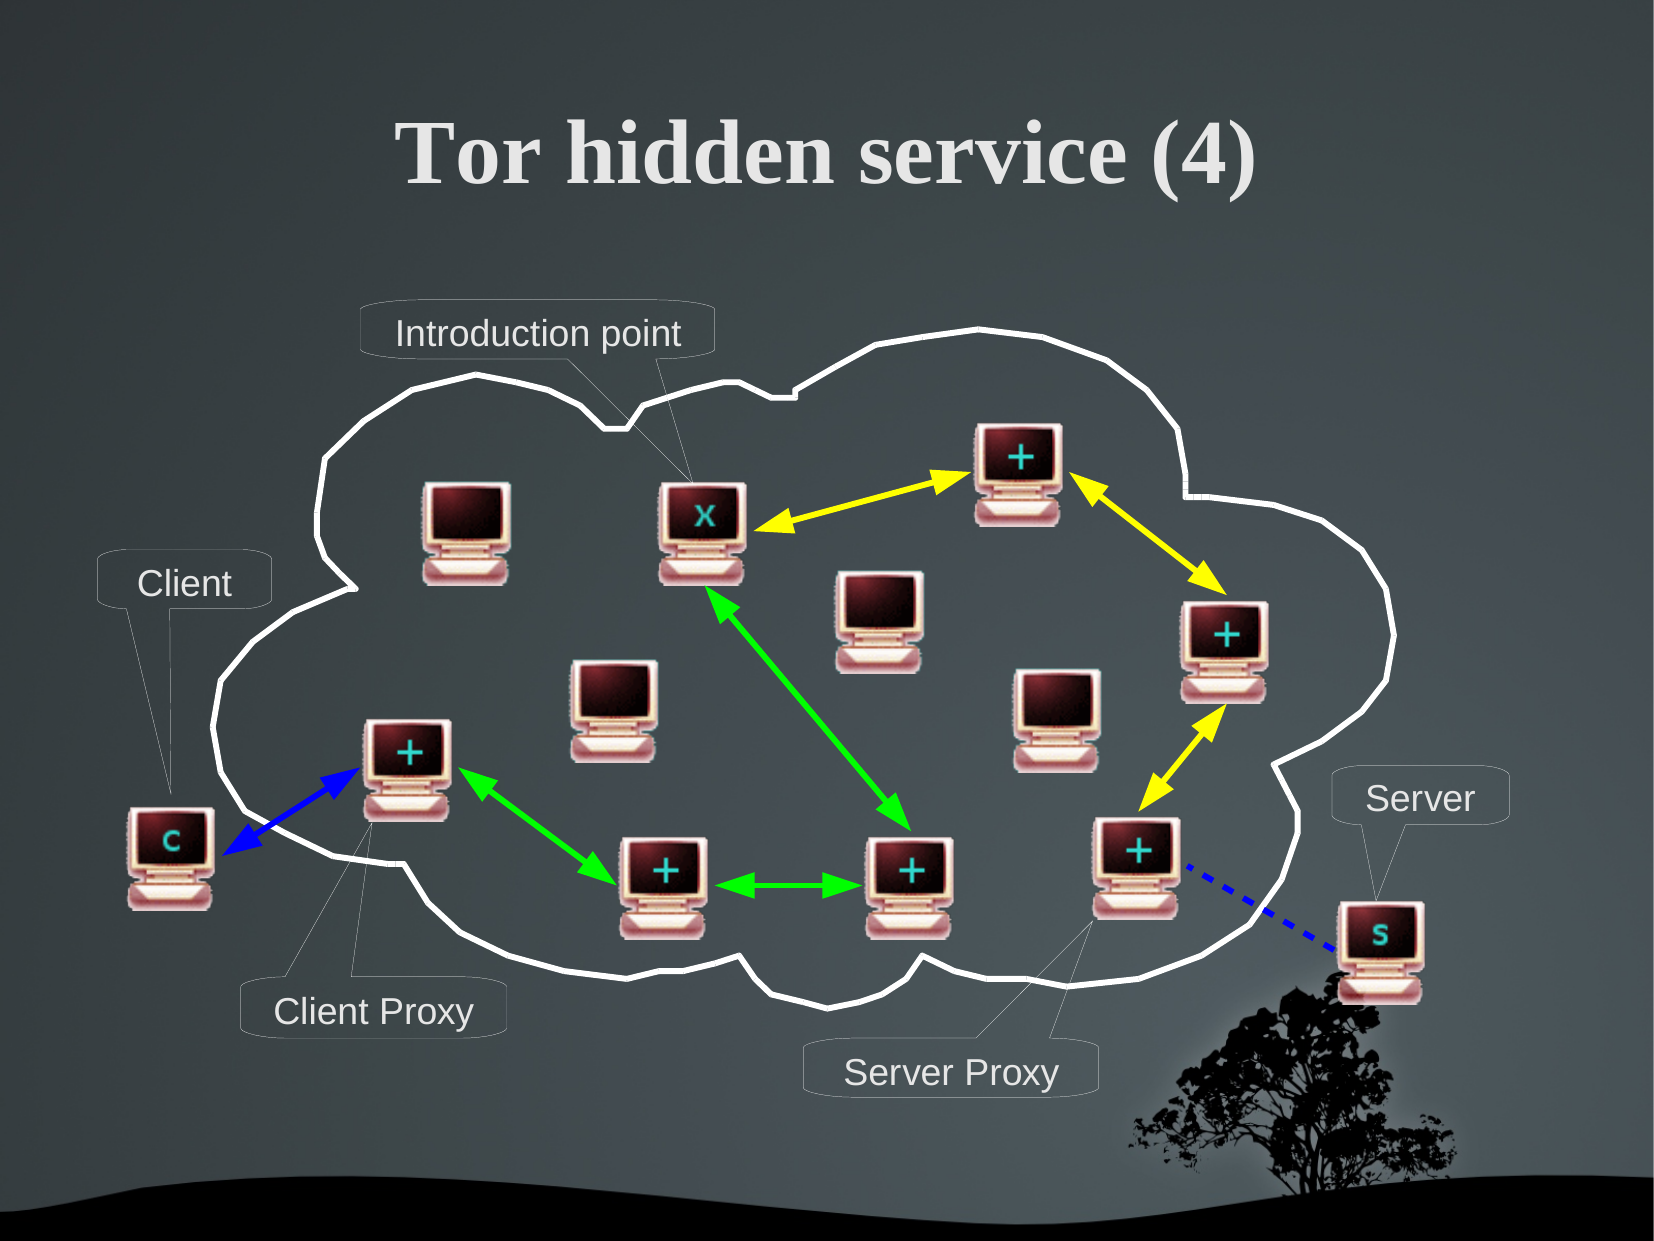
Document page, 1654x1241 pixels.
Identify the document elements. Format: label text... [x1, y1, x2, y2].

title Tor hidden service (4) [82, 49, 1571, 257]
picture [0, 0, 1654, 1241]
chart [82, 290, 1571, 1109]
